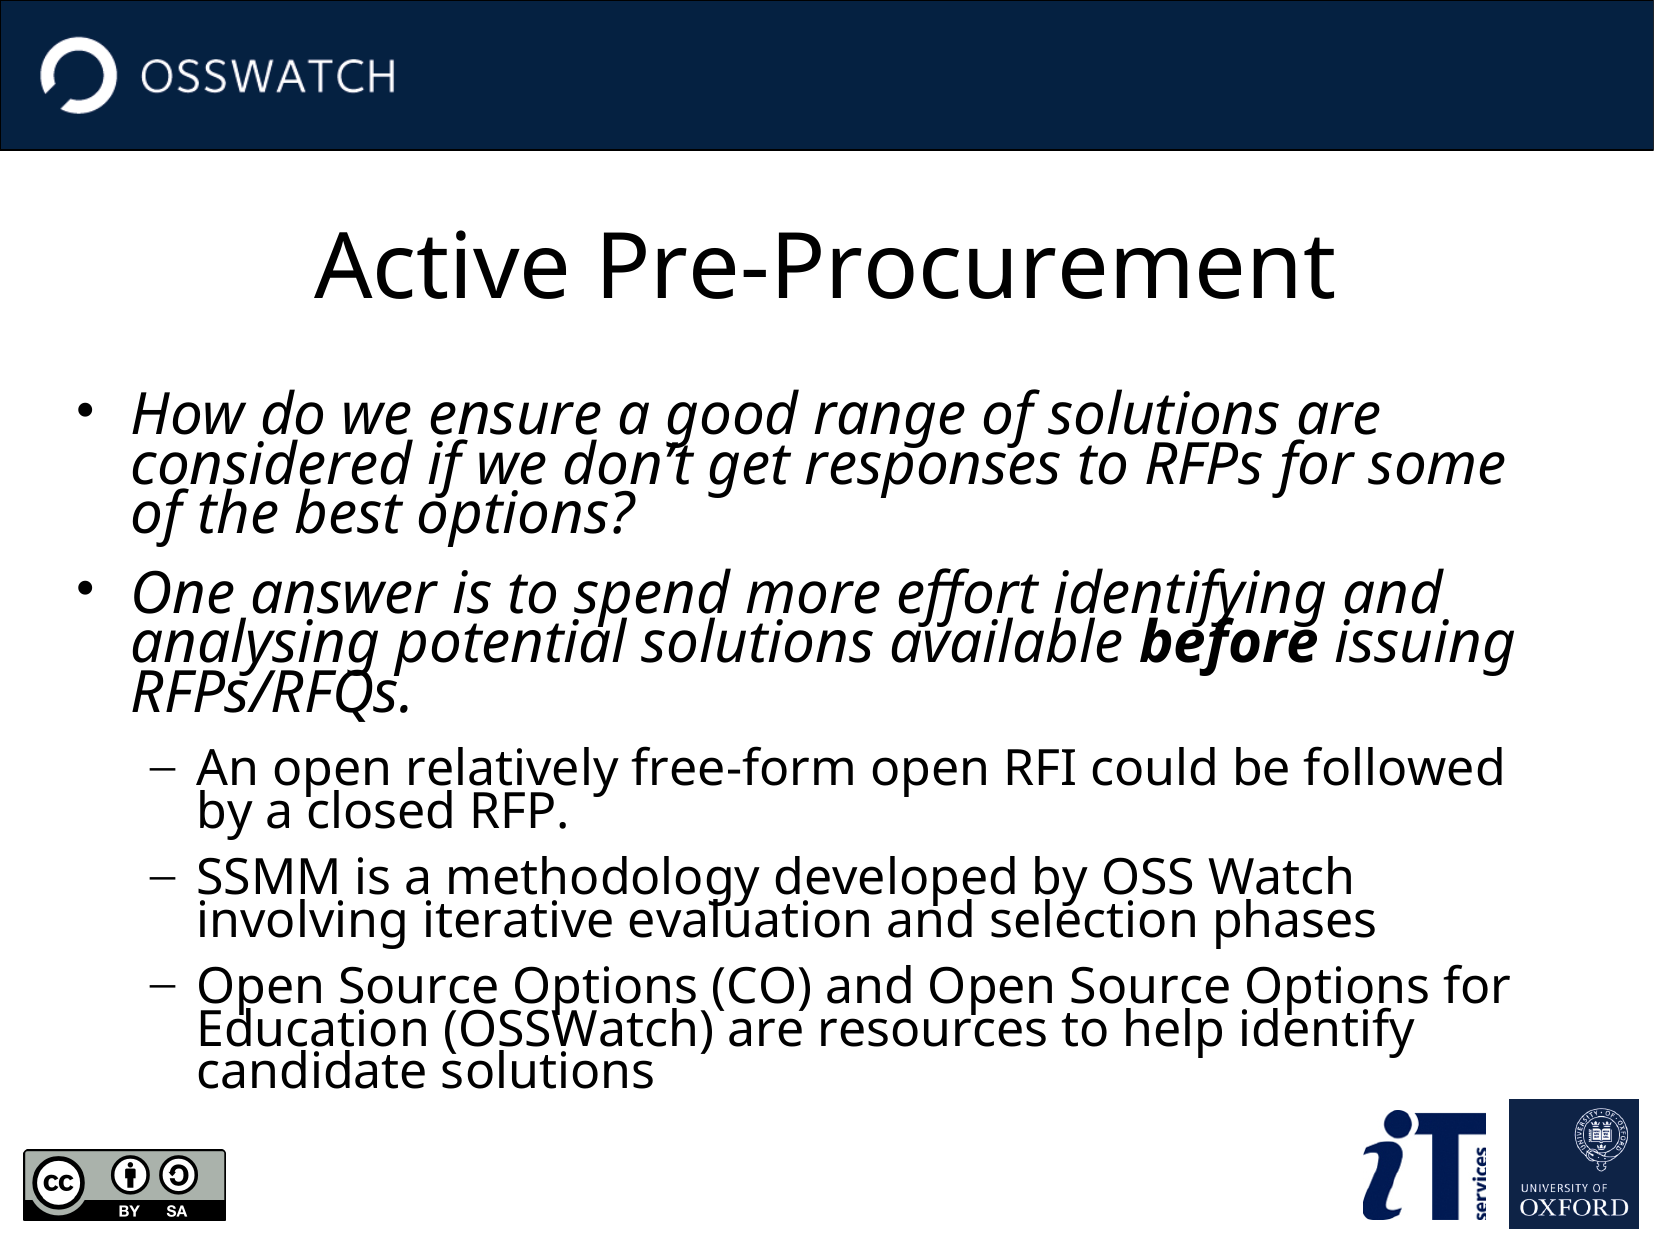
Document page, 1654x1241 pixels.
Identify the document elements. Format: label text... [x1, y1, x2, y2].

title Active Pre-Procurement [82, 169, 1569, 375]
picture [1363, 1150, 1486, 1220]
picture [1509, 1099, 1639, 1229]
list How do we ensure a good range of solutions are considered if we don’t get responses to RFPs for some of the best options? One answer is to spend more effort identifying and analysing potential solutions available before issuing RFPs/RFQs. An open relatively free-form open RFI could be followed by a closed RFP. SSMM is a methodology developed by OSS Watch involving iterative evaluation and selection phases Open Source Options (CO) and Open Source Options for Education (OSSWatch) are resources to help identify candidate solutions [74, 395, 1562, 1150]
picture [23, 1149, 226, 1221]
picture [12, 12, 426, 141]
